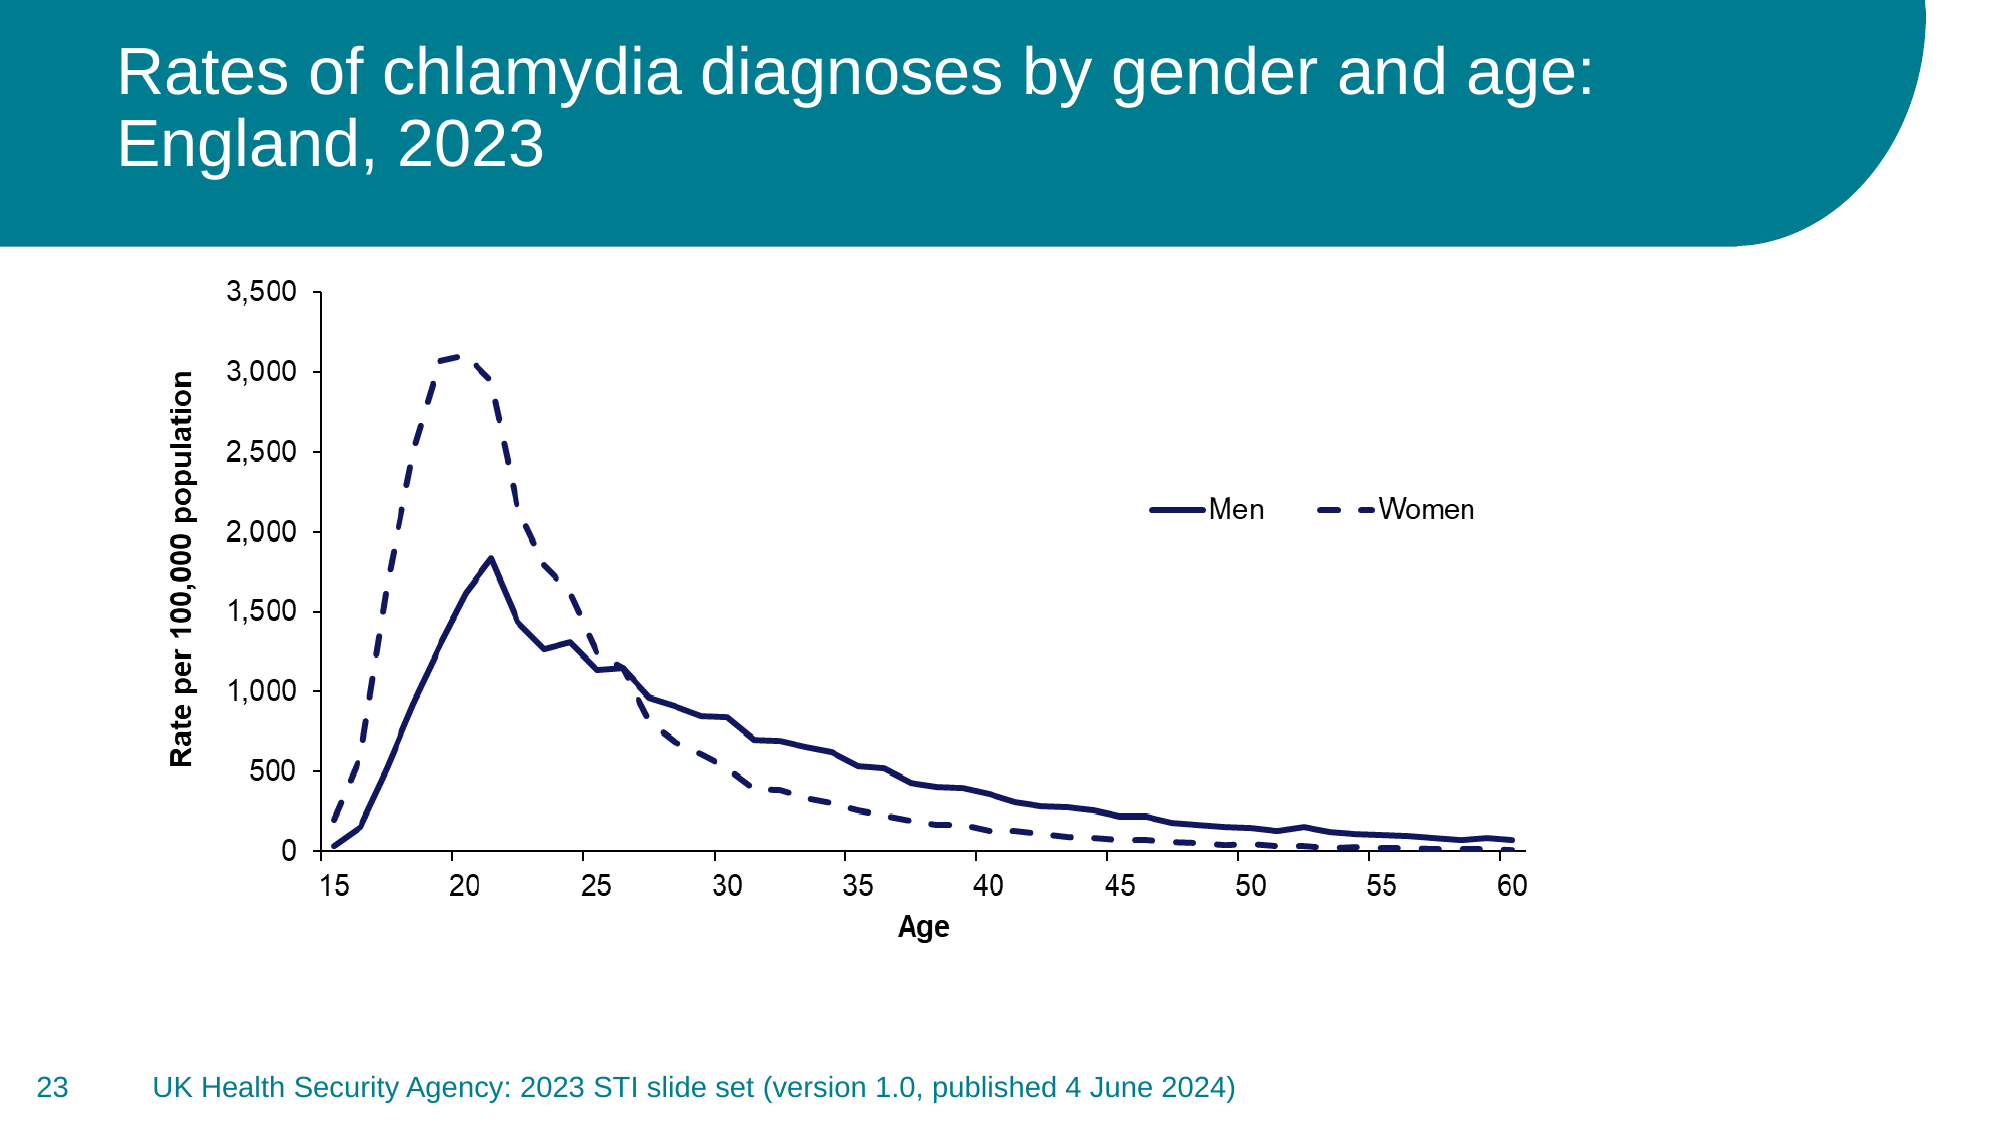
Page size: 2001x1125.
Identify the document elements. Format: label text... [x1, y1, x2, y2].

picture [161, 266, 1549, 971]
title Rates of chlamydia diagnoses by gender and age: England, 2023 [101, 29, 1747, 189]
text_box [21, 1056, 120, 1117]
text_box UK Health Security Agency: 2023 STI slide set (version 1.0, published 4 June 2024) [137, 1056, 1780, 1116]
